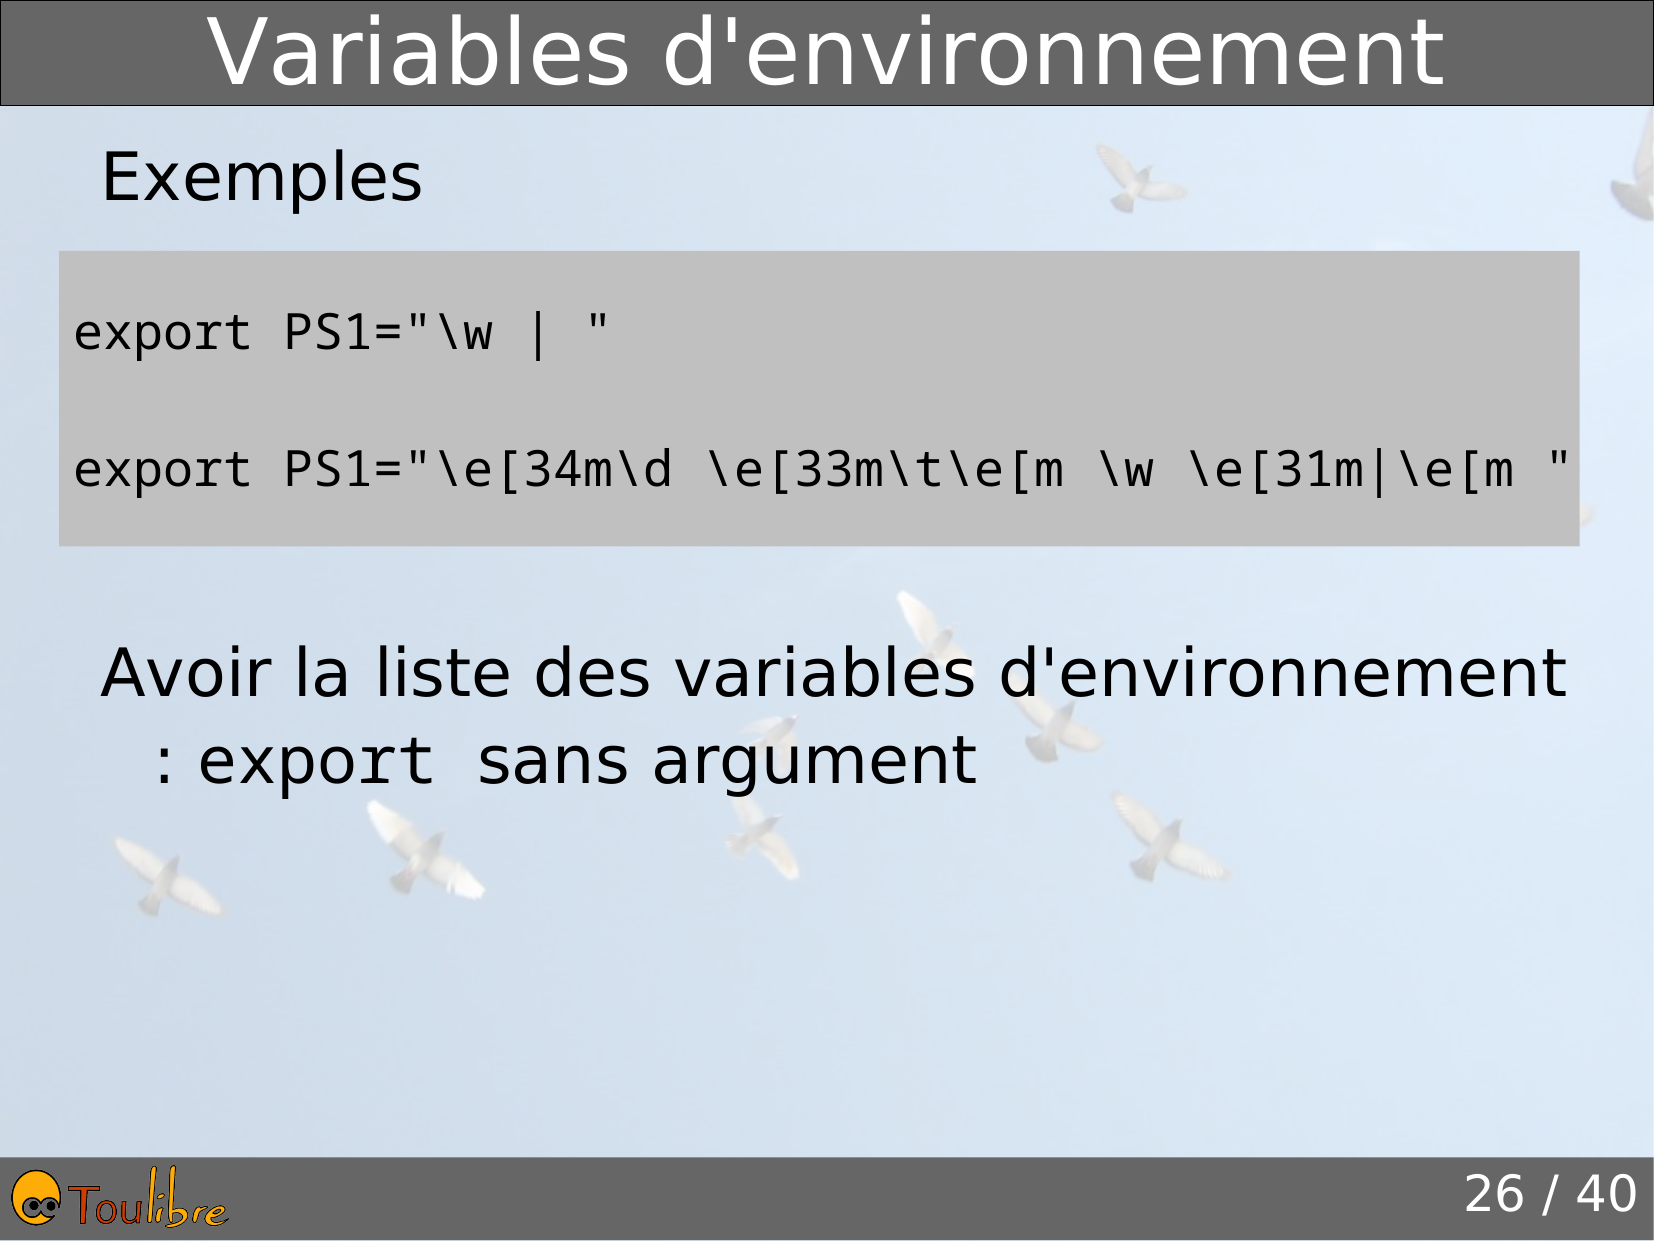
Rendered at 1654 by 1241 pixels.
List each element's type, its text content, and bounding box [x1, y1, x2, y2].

title Variables d'environnement [0, 0, 1654, 107]
list Exemples Avoir la liste des variables d'environnement : export sans argument [82, 138, 1571, 250]
picture [11, 1165, 229, 1228]
text_box export PS1="\w | " export PS1="\e[34m\d \e[33m\t\e[m \w \e[31m|\e[m " [59, 250, 1580, 547]
list Exemples Avoir la liste des variables d'environnement : export sans argument [82, 547, 1571, 1094]
